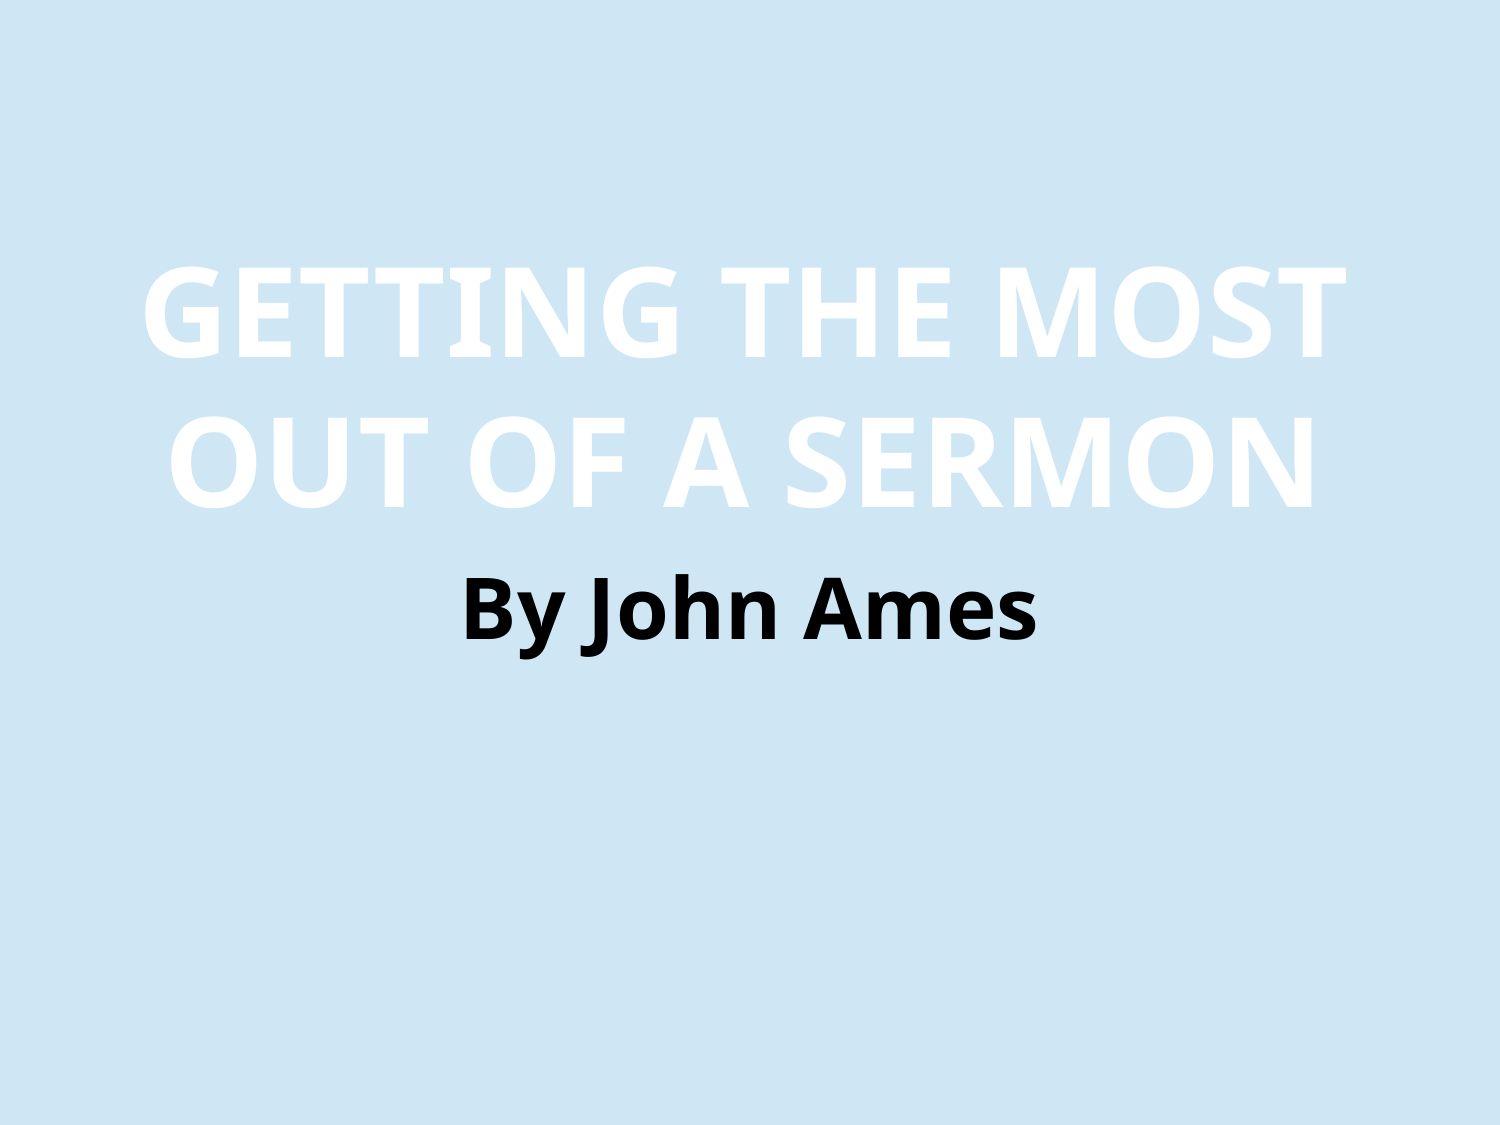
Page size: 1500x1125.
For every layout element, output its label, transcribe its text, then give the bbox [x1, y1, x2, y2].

title GETTING THE MOST OUT OF A SERMON [69, 224, 1420, 525]
subtitle By John Ames [225, 546, 1275, 834]
